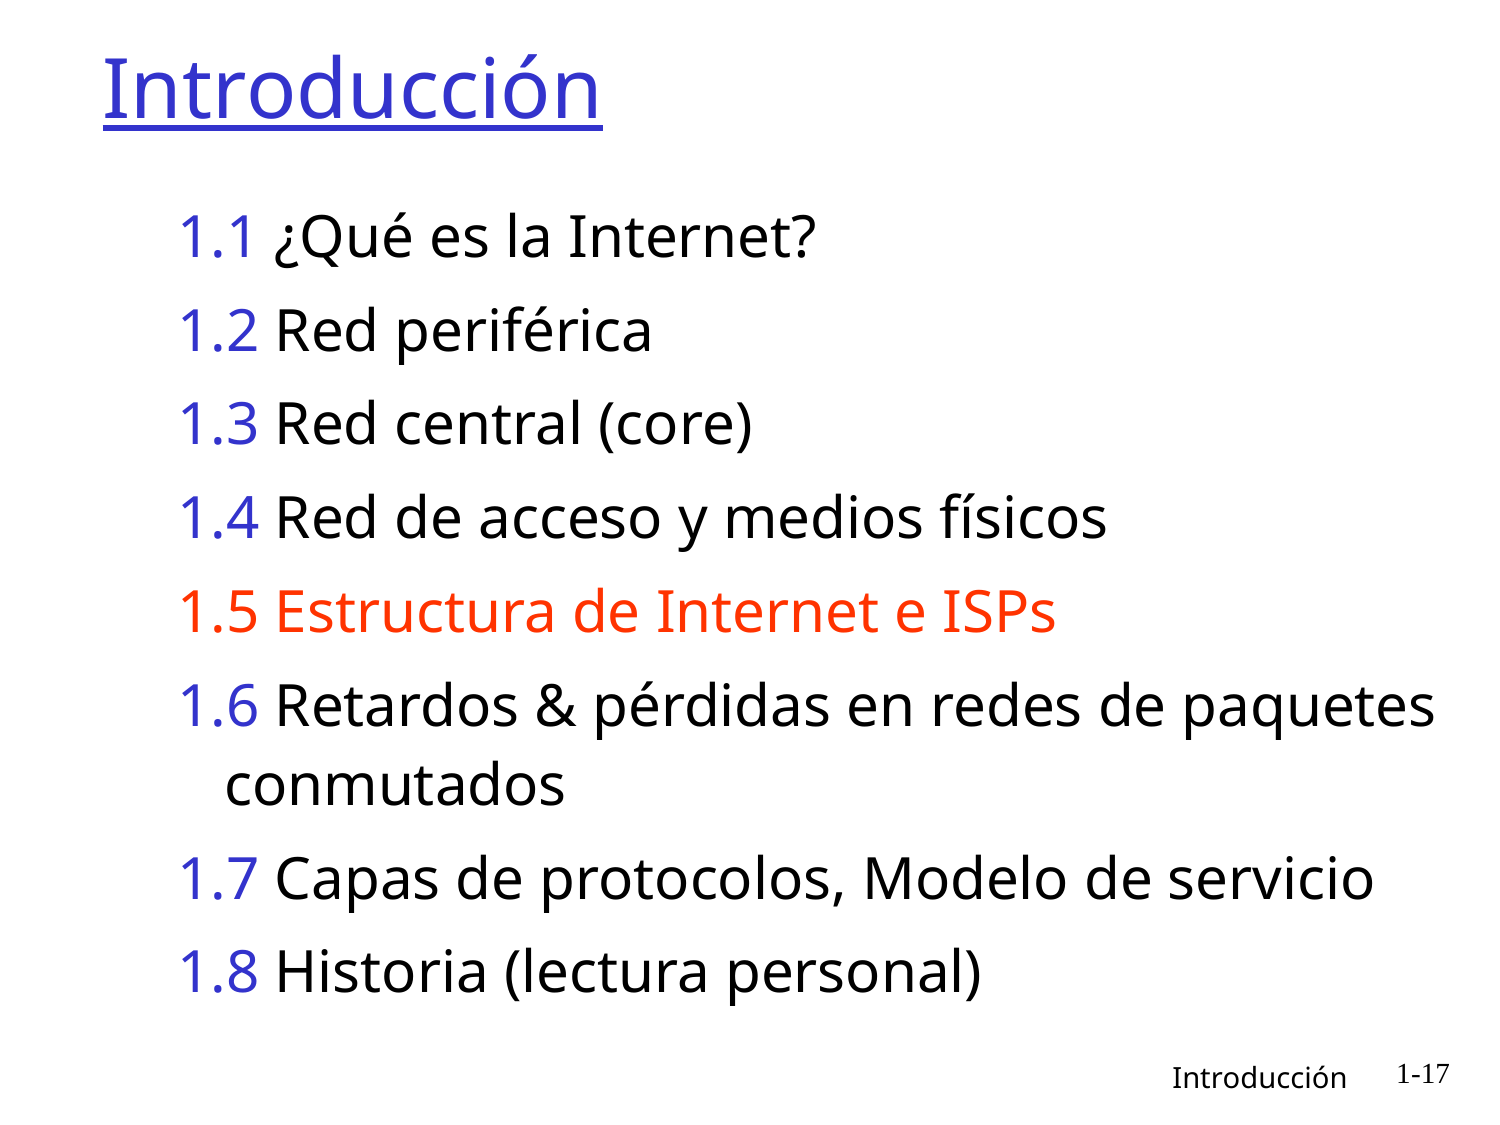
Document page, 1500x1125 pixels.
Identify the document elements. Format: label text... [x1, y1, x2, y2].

title Introducción [87, 23, 1463, 150]
list 1.1 ¿Qué es la Internet? 1.2 Red periférica 1.3 Red central (core) 1.4 Red de acceso y medios físicos 1.5 Estructura de Internet e ISPs 1.6 Retardos & pérdidas en redes de paquetes conmutados 1.7 Capas de protocolos, Modelo de servicio 1.8 Historia (lectura personal) [87, 187, 1463, 1026]
